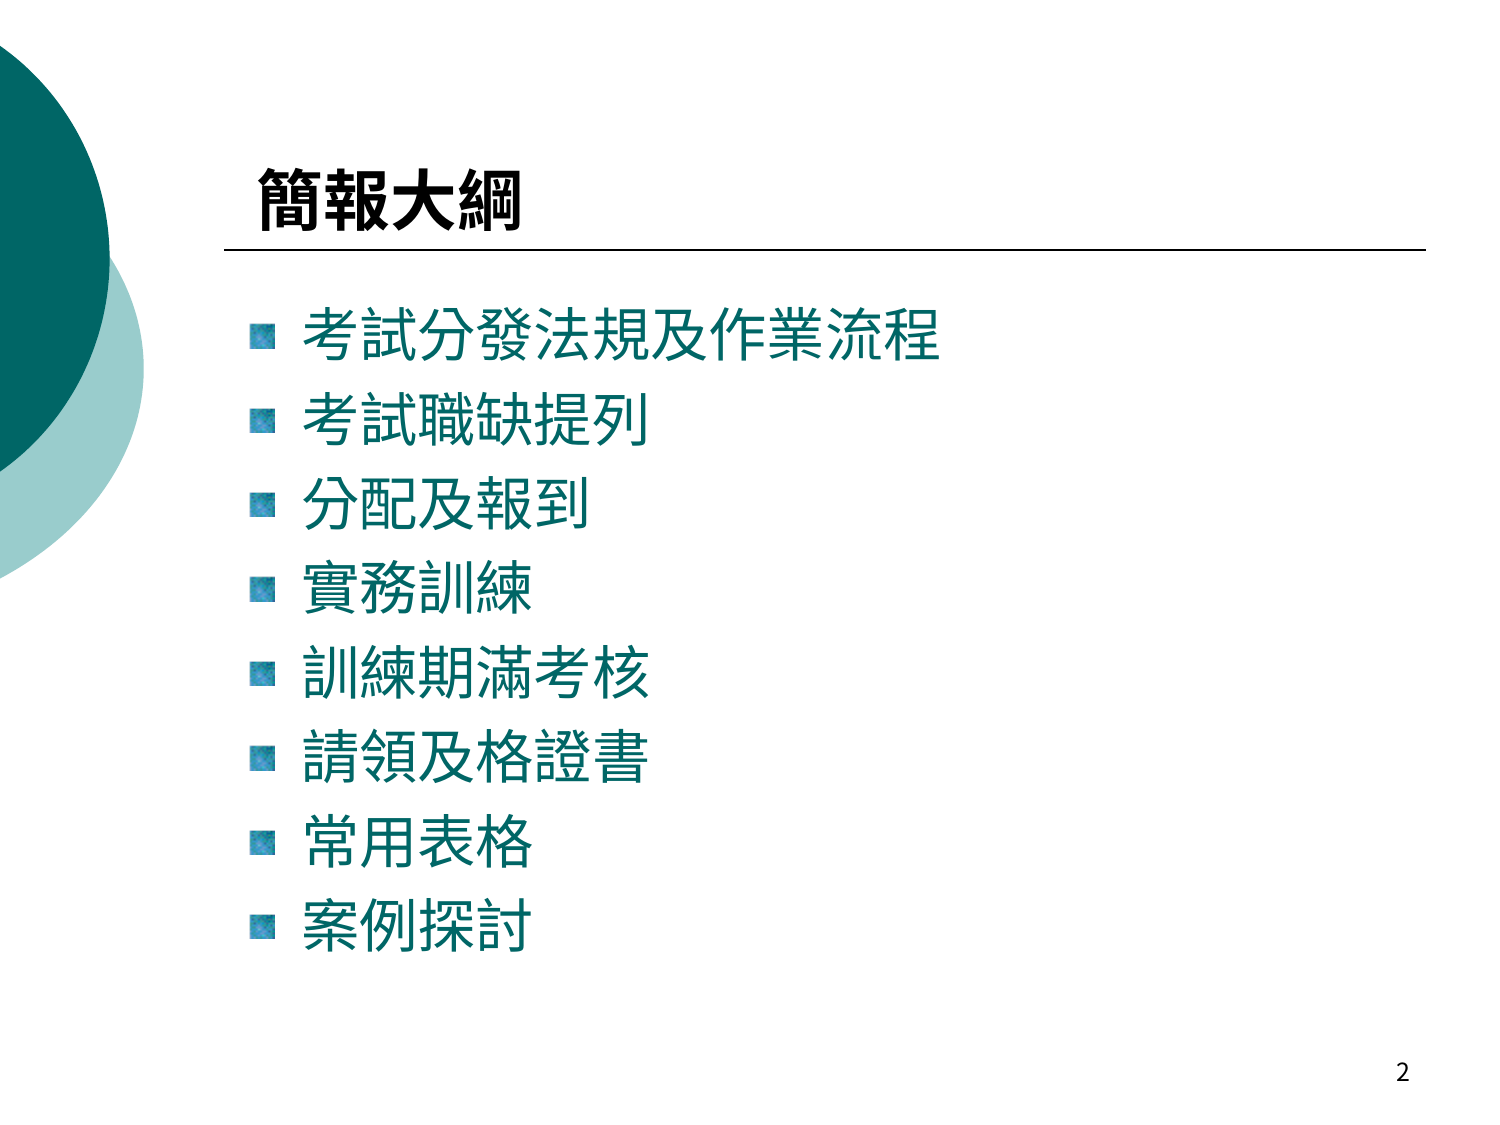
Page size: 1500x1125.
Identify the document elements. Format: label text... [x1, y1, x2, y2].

title 簡報大綱 [242, 113, 589, 247]
list 考試分發法規及作業流程 考試職缺提列 分配及報到 實務訓練 訓練期滿考核 請領及格證書 常用表格 案例探討 [230, 290, 1211, 1024]
